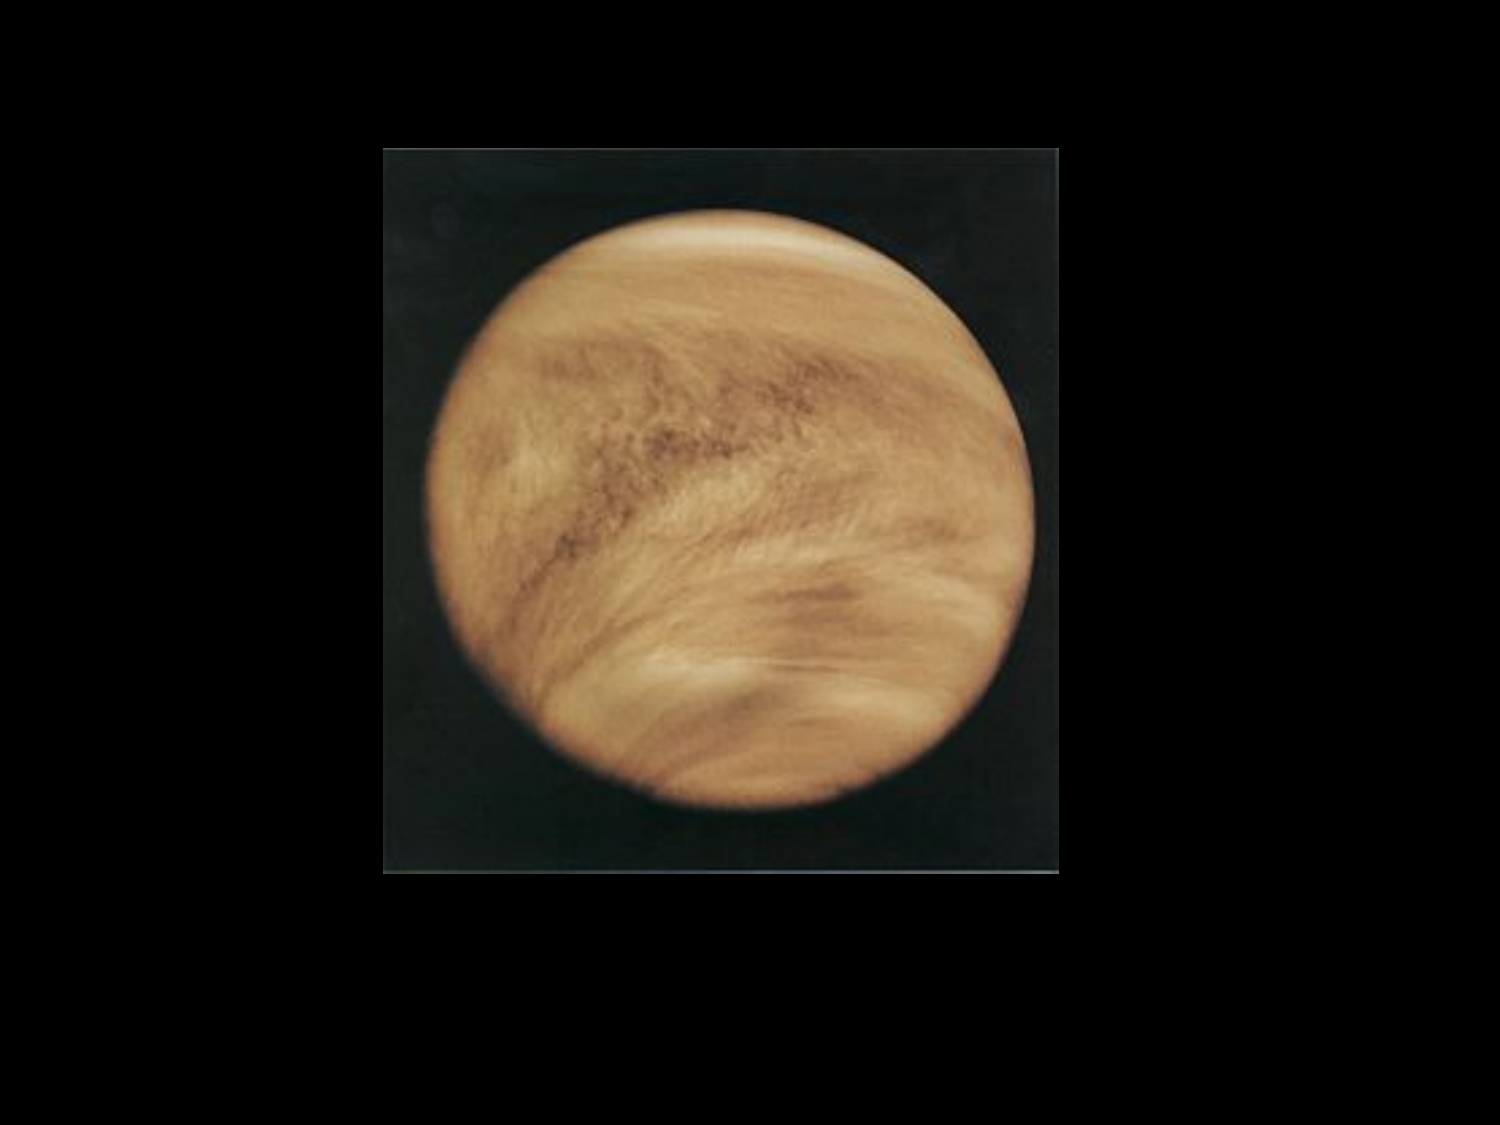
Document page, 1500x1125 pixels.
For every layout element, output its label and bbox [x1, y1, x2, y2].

picture [383, 148, 1059, 874]
